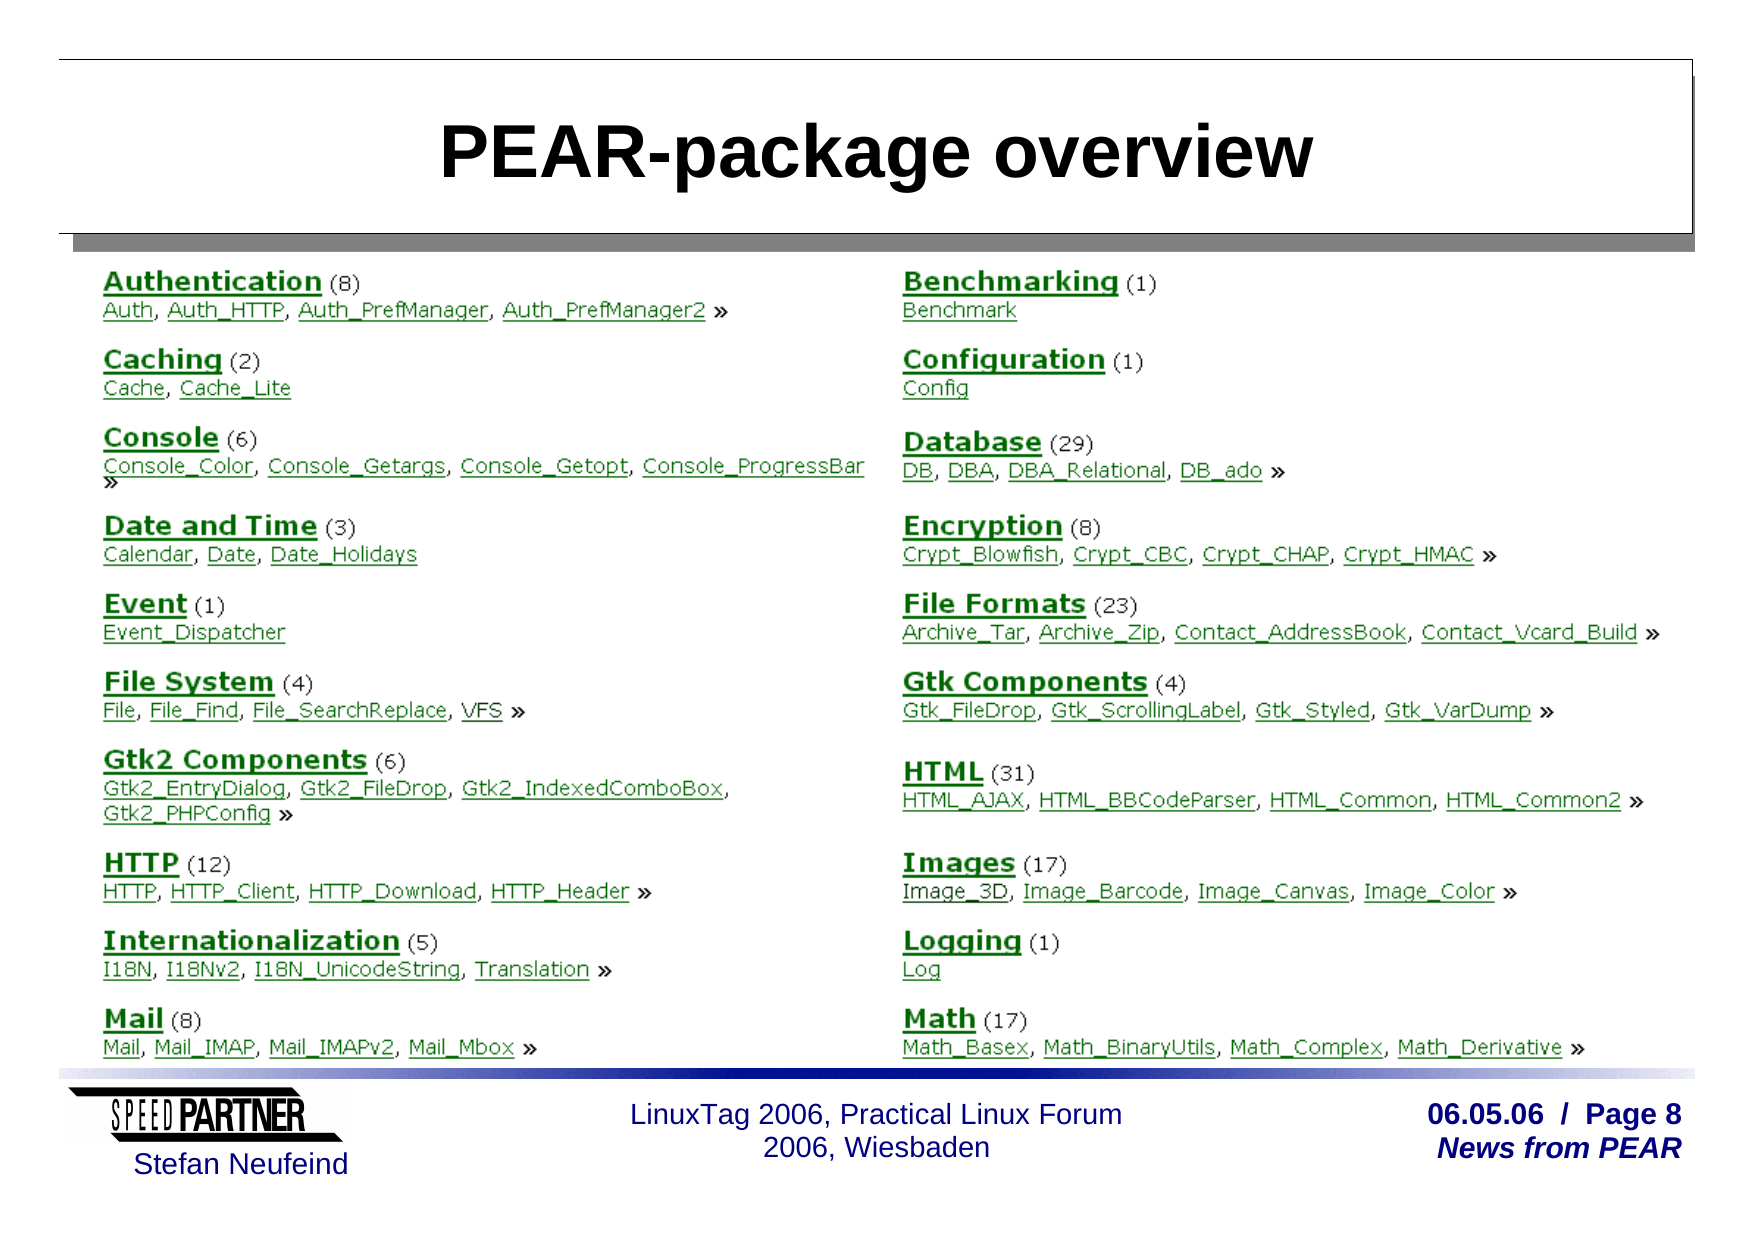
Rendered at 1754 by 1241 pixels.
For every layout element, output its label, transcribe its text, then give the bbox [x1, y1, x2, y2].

picture [99, 266, 1667, 1062]
title PEAR-package overview [59, 59, 1695, 244]
picture [59, 1068, 1695, 1079]
picture [64, 1082, 348, 1146]
